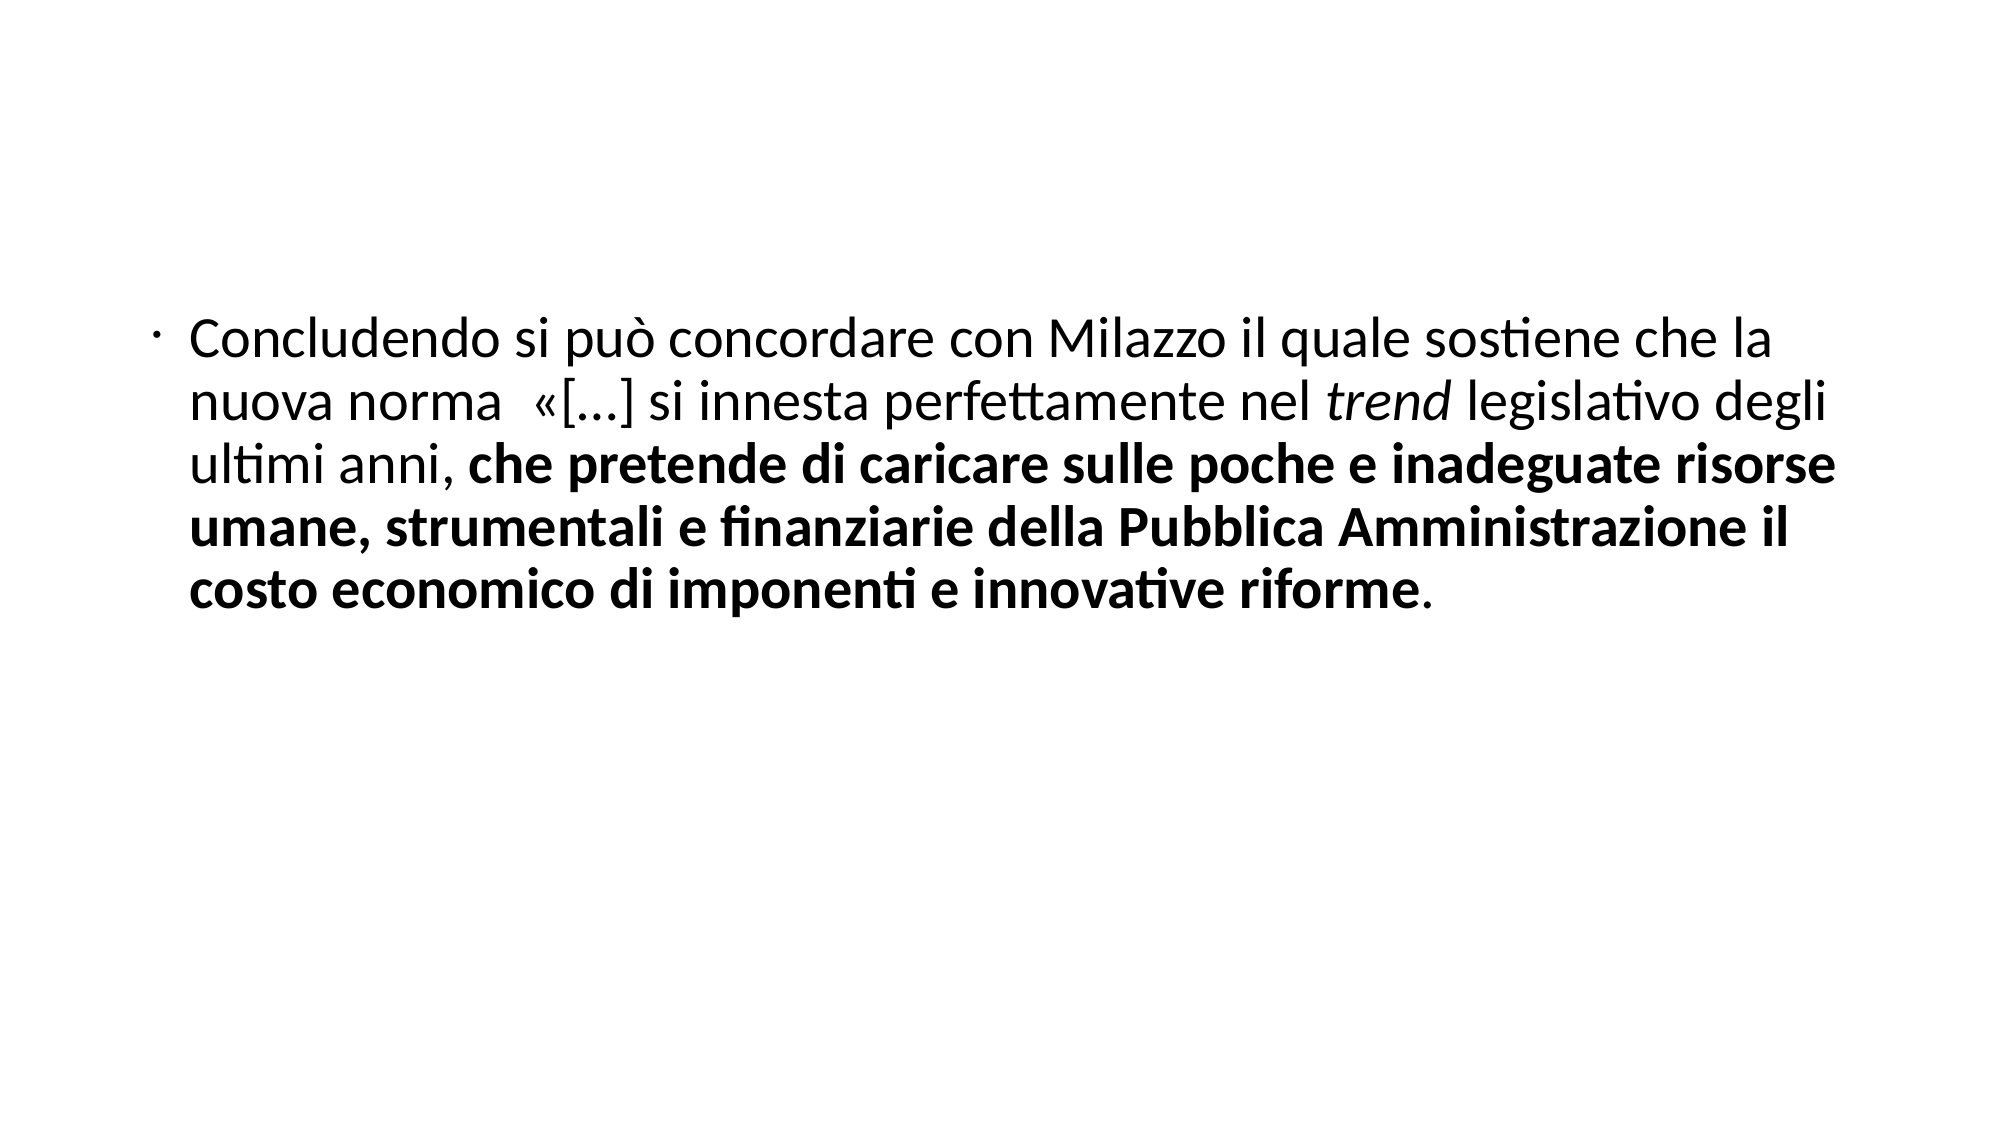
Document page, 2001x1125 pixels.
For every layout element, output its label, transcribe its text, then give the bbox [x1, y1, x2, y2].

list Concludendo si può concordare con Milazzo il quale sostiene che la nuova norma «[…] si innesta perfettamente nel trend legislativo degli ultimi anni, che pretende di caricare sulle poche e inadeguate risorse umane, strumentali e finanziarie della Pubblica Amministrazione il costo economico di imponenti e innovative riforme. [137, 299, 1863, 1014]
